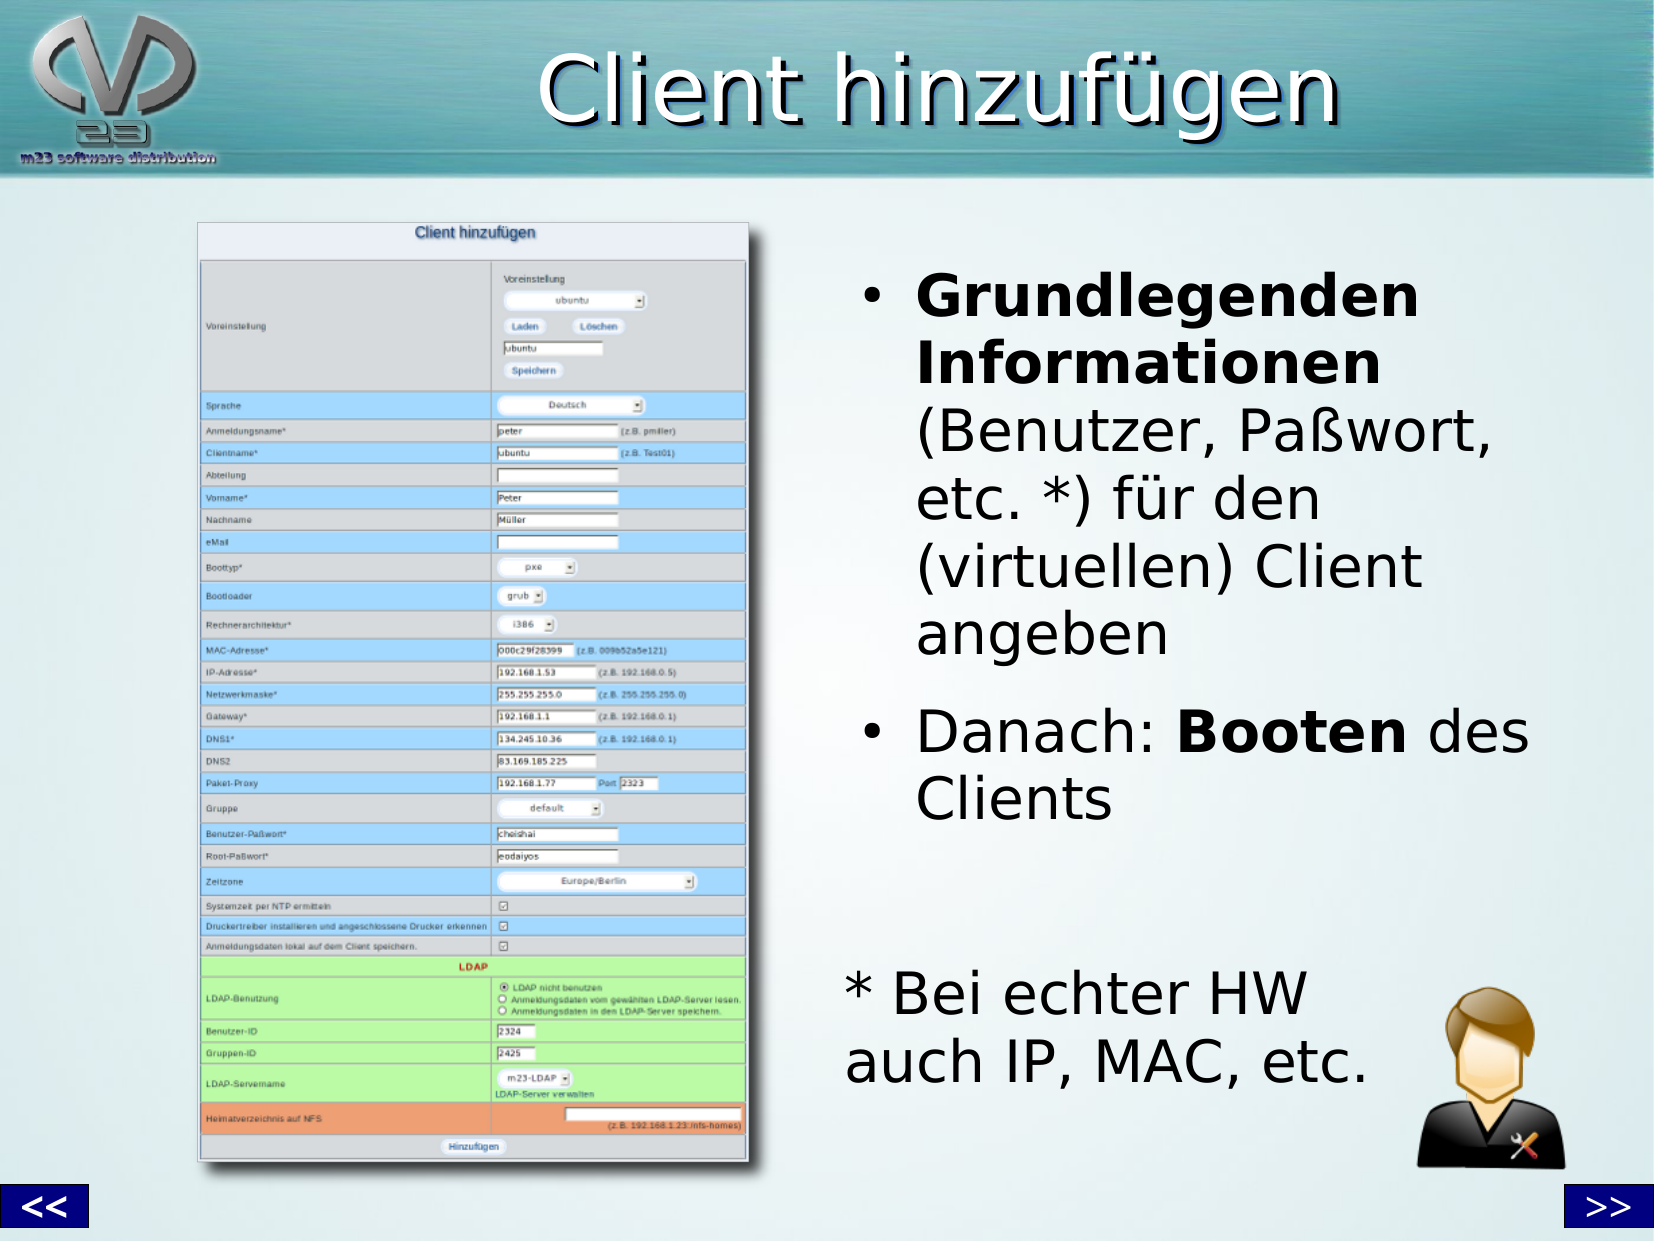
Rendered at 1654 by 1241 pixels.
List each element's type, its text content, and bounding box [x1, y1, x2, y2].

picture [0, 0, 1654, 1241]
title Client hinzufügen [224, 2, 1654, 178]
list Grundlegenden Informationen (Benutzer, Paßwort, etc. *) für den (virtuellen) Client angeben Danach: Booten des Clients * Bei echter HW auch IP, MAC, etc. [844, 262, 1584, 1194]
